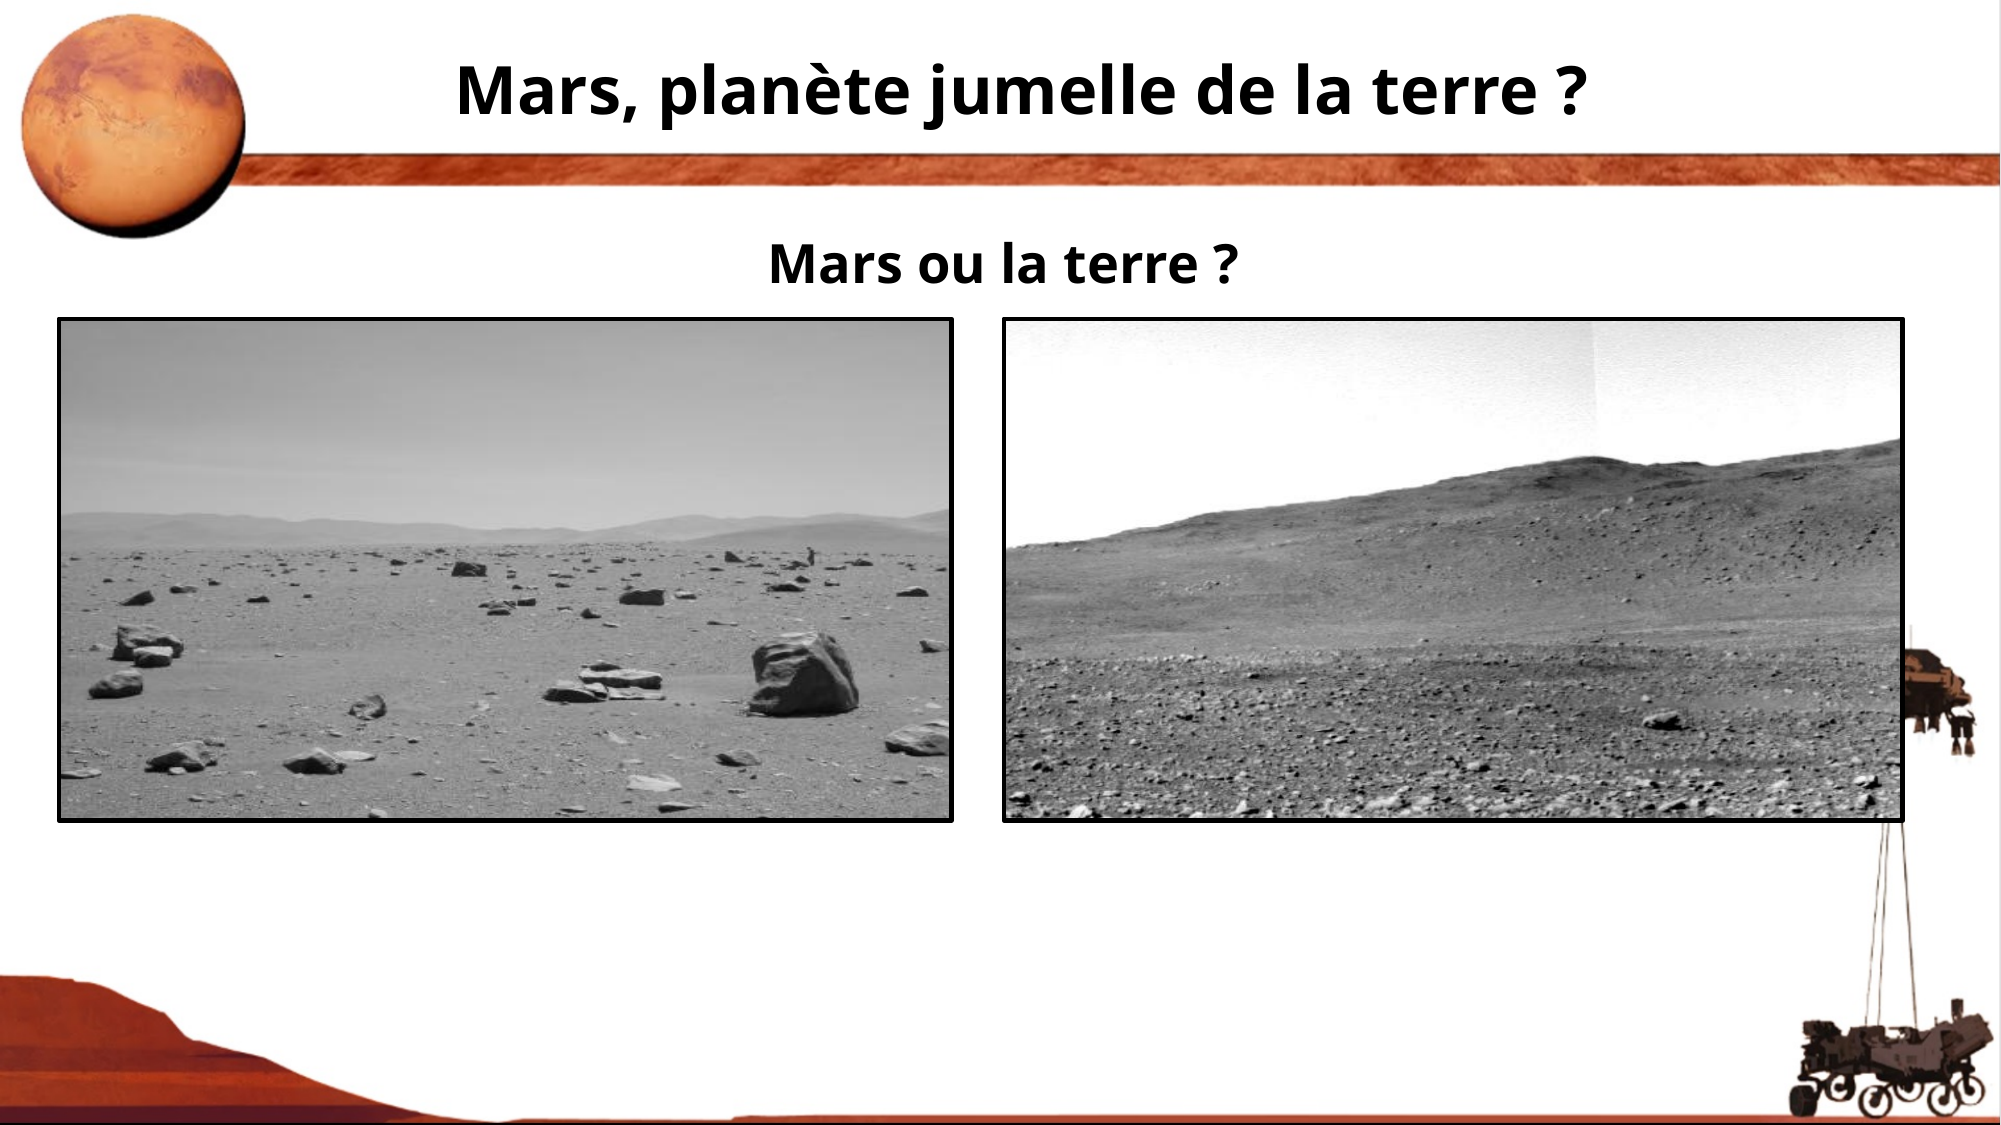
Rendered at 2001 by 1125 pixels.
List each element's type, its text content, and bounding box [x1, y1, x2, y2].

text_box Mars ou la terre ? [29, 221, 1978, 313]
picture [0, 0, 2001, 1125]
text_box Mars, planète jumelle de la terre ? [253, 40, 1789, 149]
